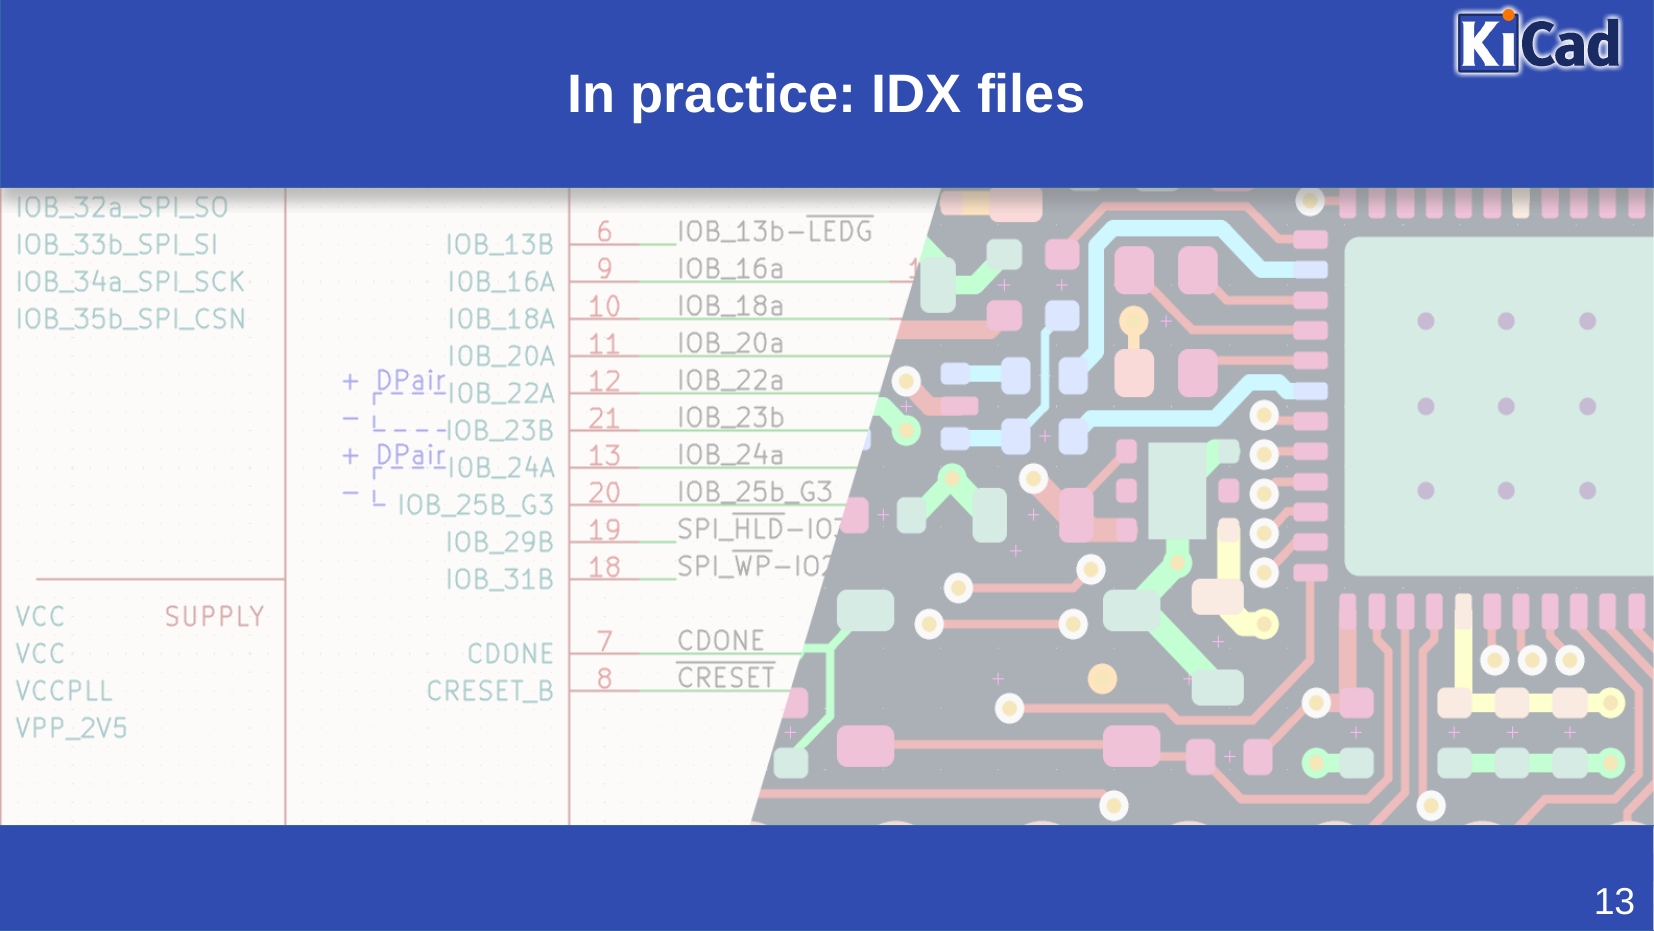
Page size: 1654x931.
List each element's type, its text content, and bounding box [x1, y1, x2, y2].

text_box In practice: IDX files [0, 0, 1654, 188]
text_box [1162, 188, 1651, 226]
text_box <number> [1387, 873, 1651, 931]
table_header [578, 848, 1101, 905]
text_box [0, 825, 1654, 931]
table_header [1101, 848, 1624, 905]
picture [0, 188, 1654, 825]
table_header [55, 848, 578, 905]
picture [1412, 0, 1654, 92]
